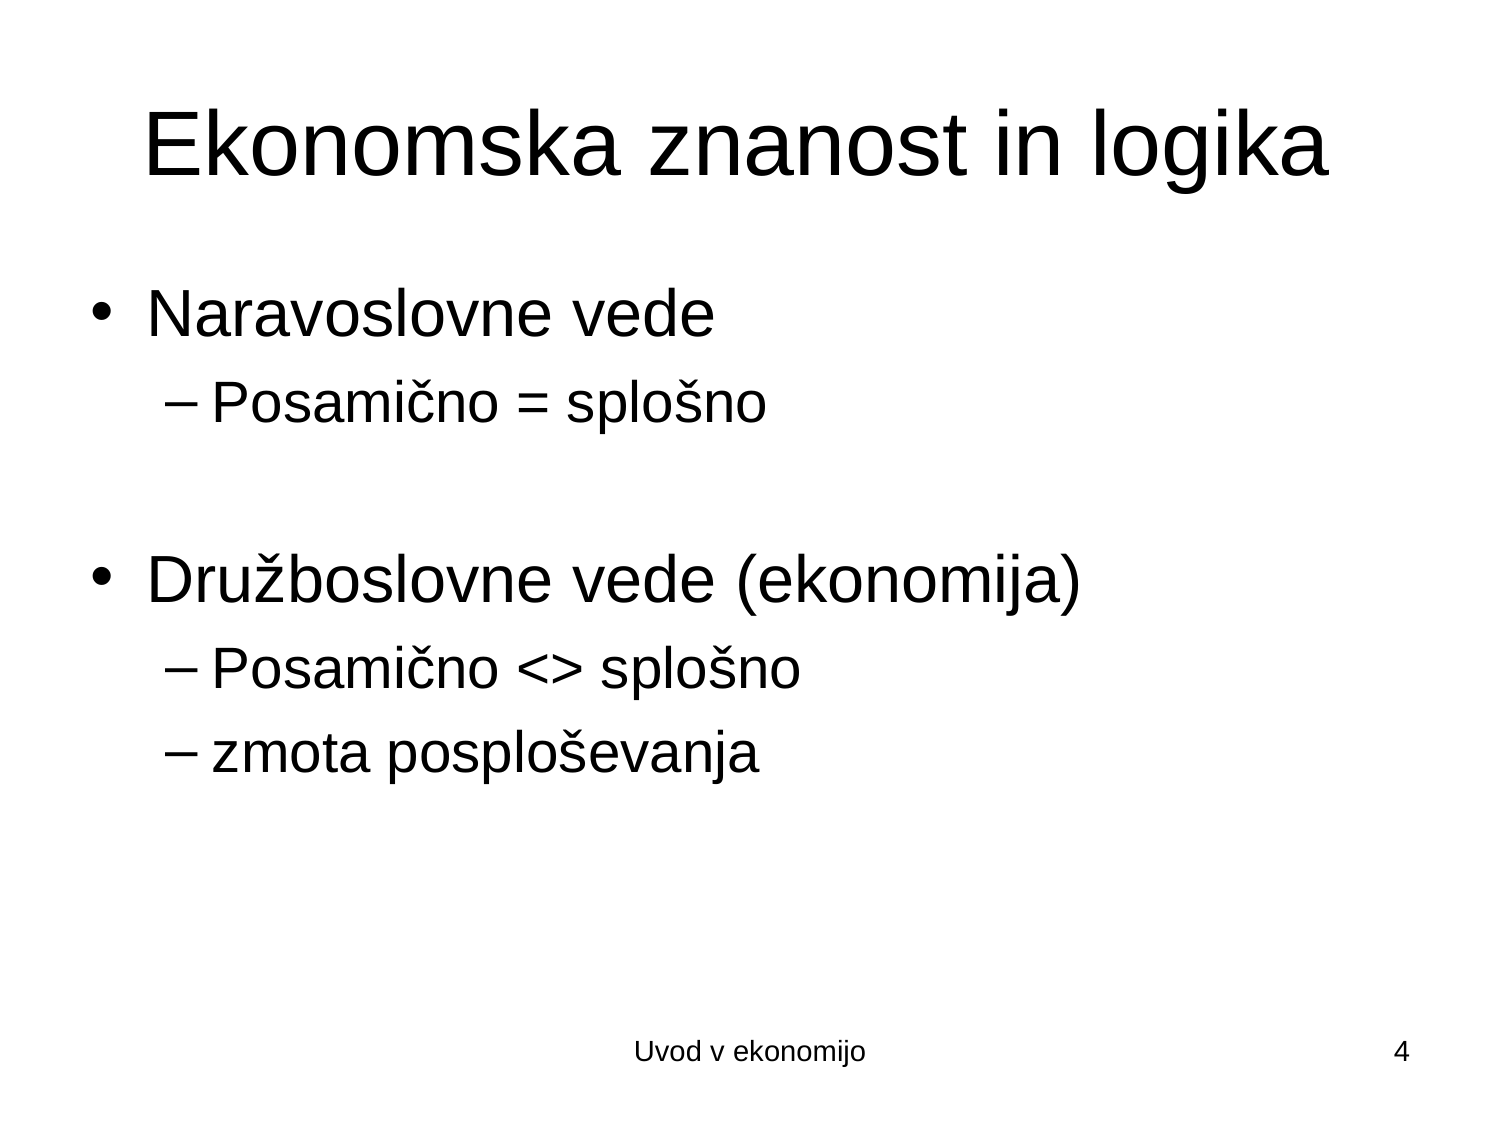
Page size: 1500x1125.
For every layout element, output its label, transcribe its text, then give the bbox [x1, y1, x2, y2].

list Naravoslovne vede Posamično = splošno Družboslovne vede (ekonomija) Posamično <> splošno zmota posploševanja [75, 262, 1426, 1006]
title Ekonomska znanost in logika [75, 45, 1426, 233]
text_box Uvod v ekonomijo [512, 1024, 988, 1103]
text_box <number> [1074, 1024, 1426, 1103]
